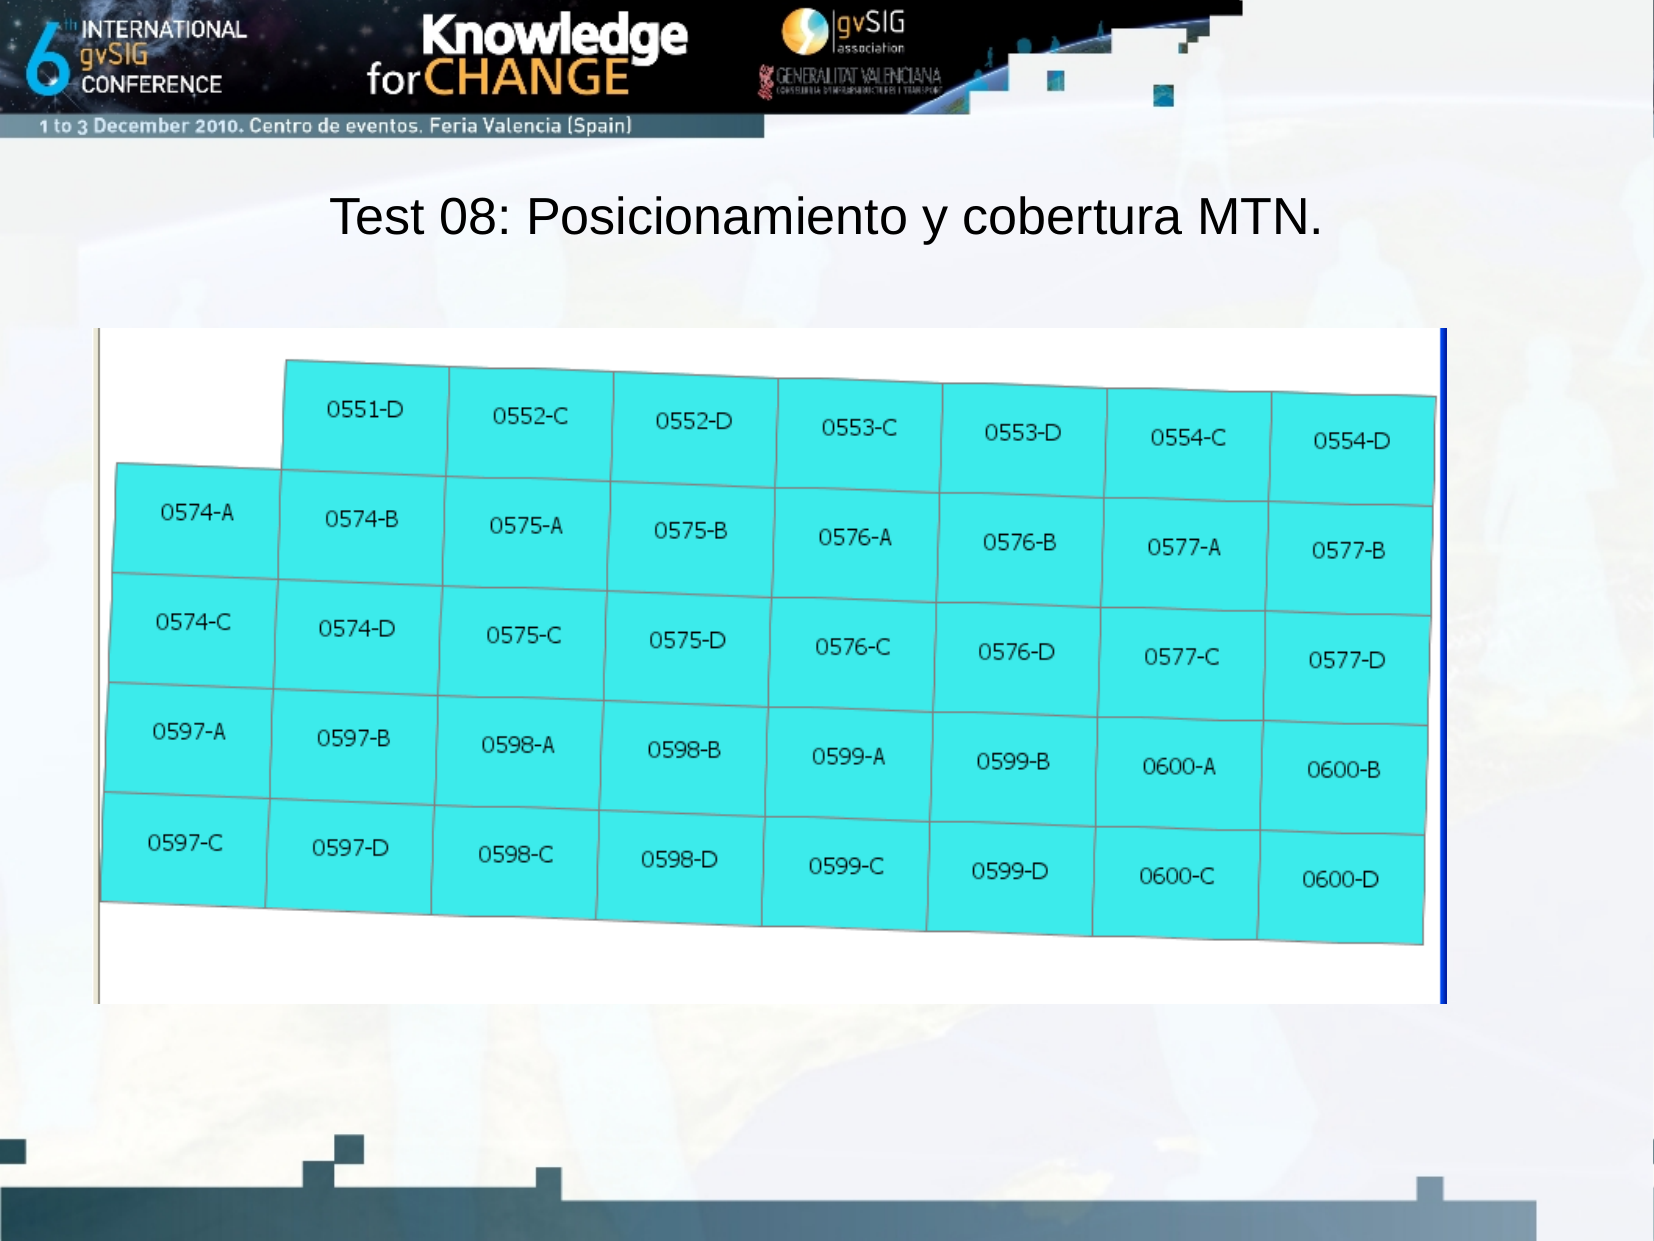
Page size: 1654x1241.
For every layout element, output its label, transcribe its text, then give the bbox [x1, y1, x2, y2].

title Test 08: Posicionamiento y cobertura MTN. [83, 177, 1572, 257]
picture [0, 0, 1654, 1241]
